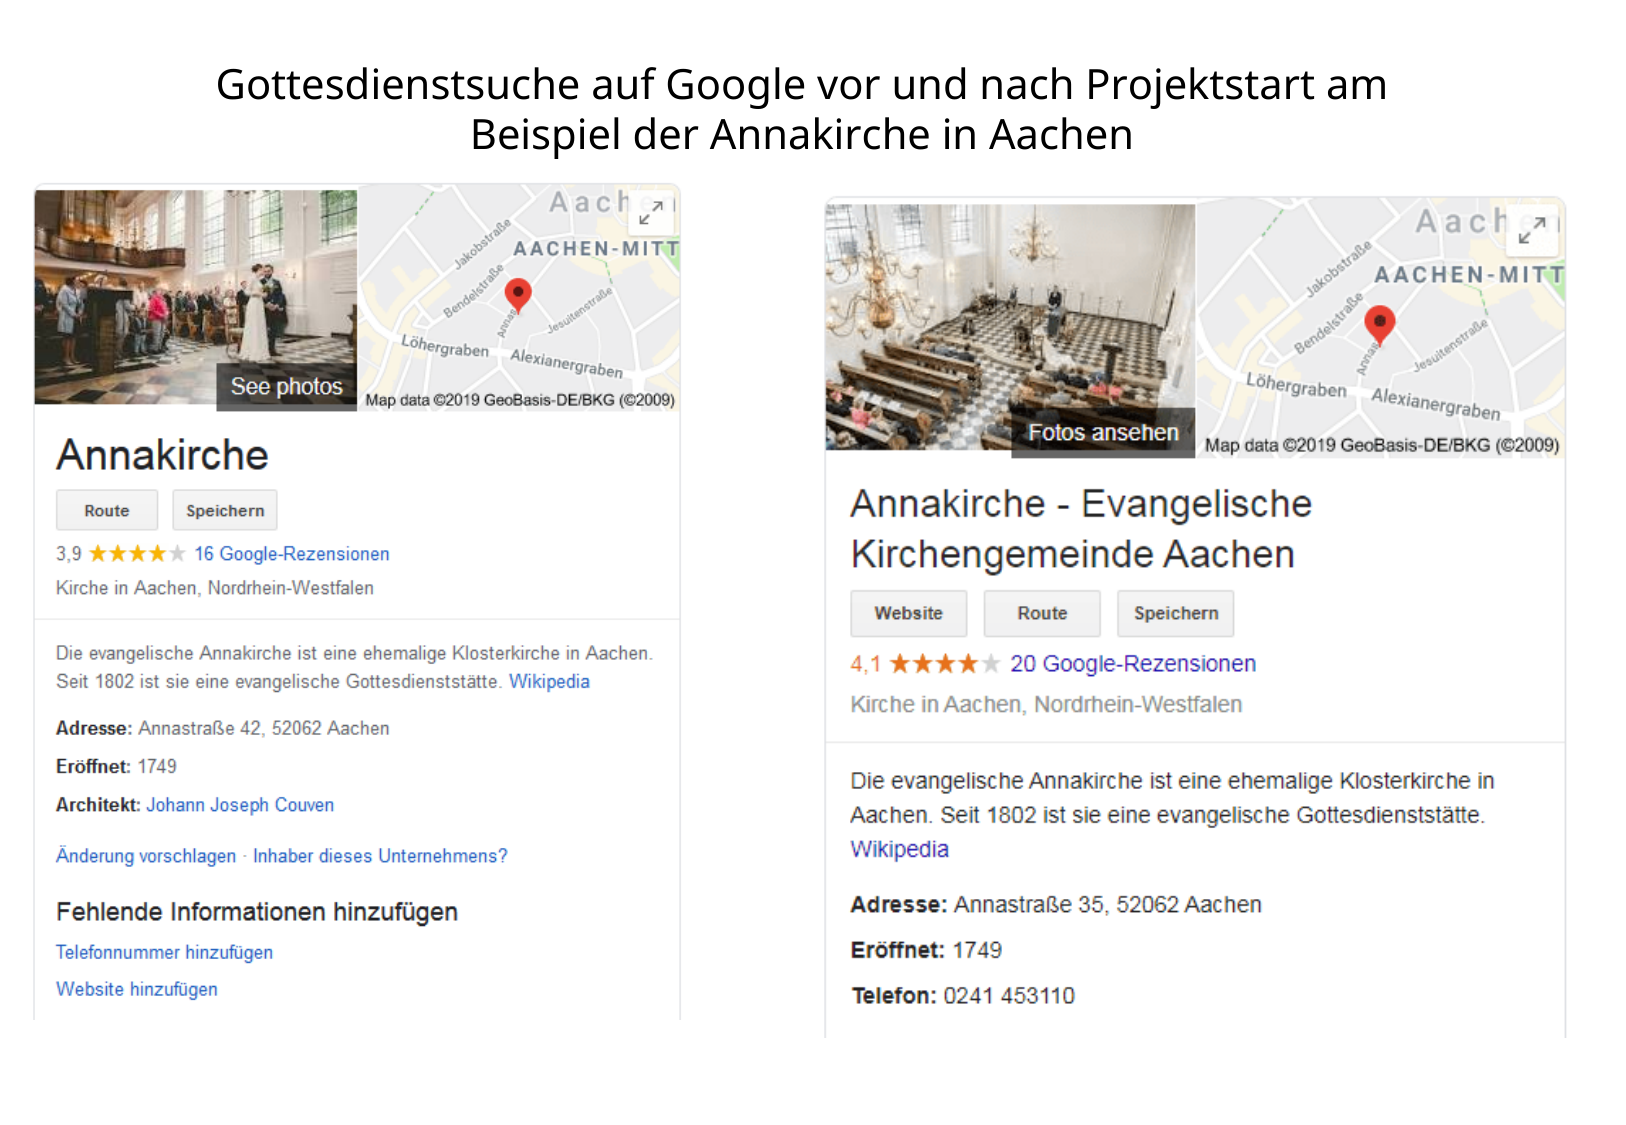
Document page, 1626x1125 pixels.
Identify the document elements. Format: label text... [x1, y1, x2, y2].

picture [25, 179, 691, 1021]
picture [810, 190, 1591, 1038]
text_box Gottesdienstsuche auf Google vor und nach Projektstart am Beispiel der Annakirche in Aachen [134, 50, 1471, 165]
